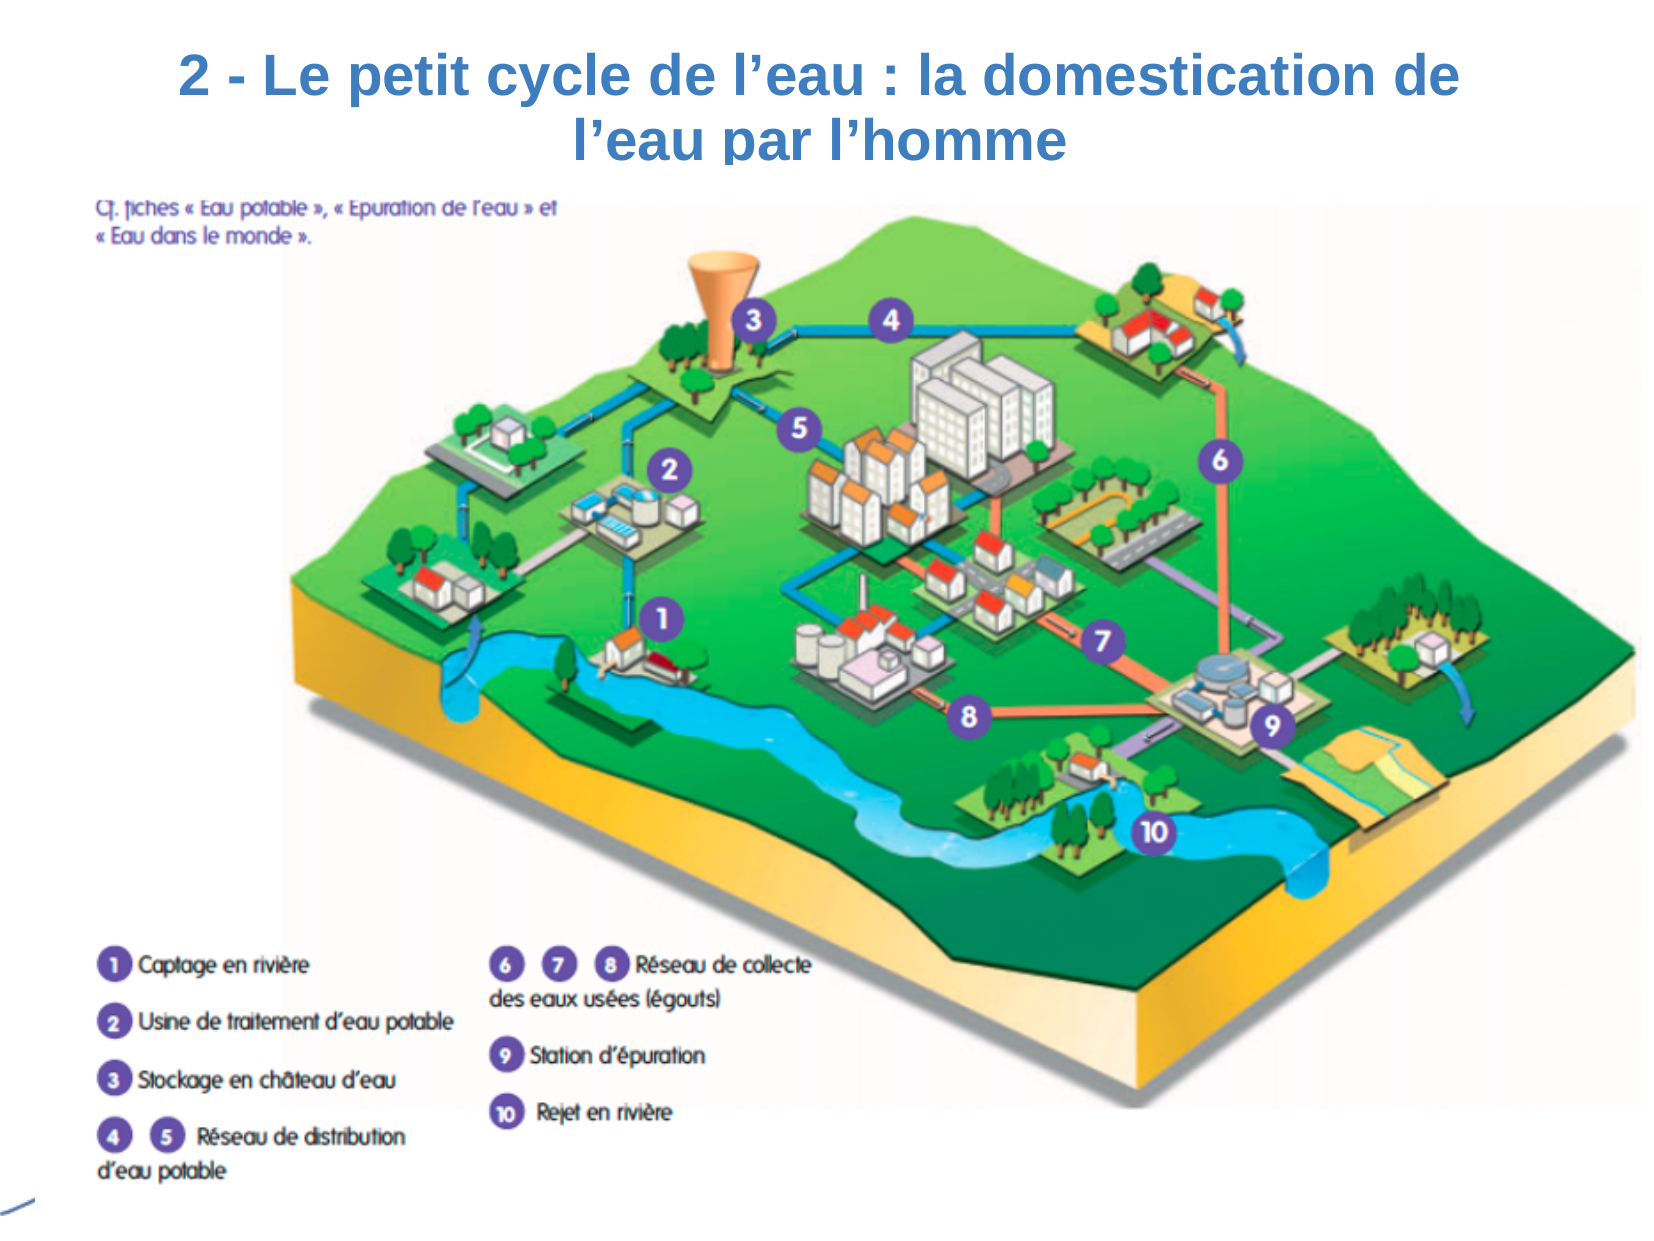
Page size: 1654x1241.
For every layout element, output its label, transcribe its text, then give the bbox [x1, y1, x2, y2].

picture [0, 165, 1642, 1229]
text_box 2 - Le petit cycle de l’eau : la domestication de l’eau par l’homme [153, 35, 1489, 165]
